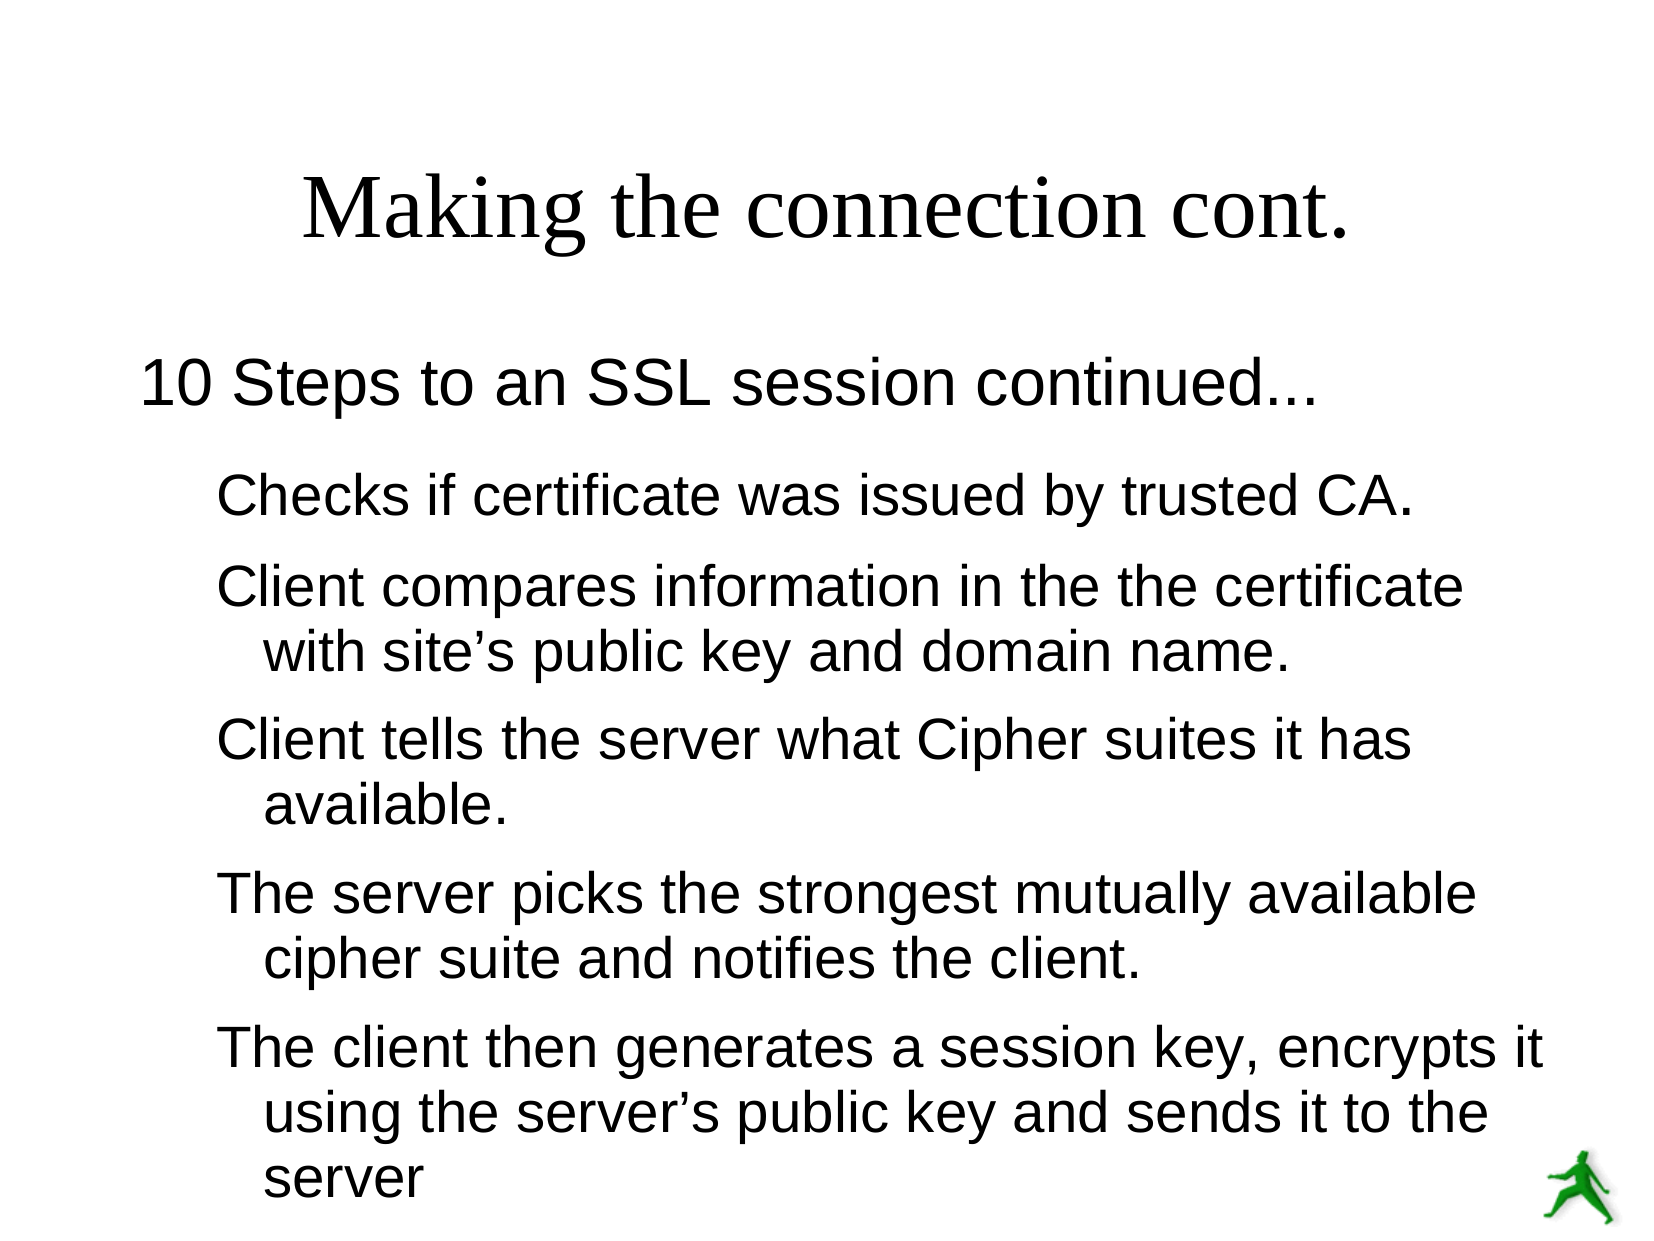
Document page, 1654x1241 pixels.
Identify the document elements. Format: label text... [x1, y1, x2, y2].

title Making the connection cont. [121, 102, 1534, 311]
list 10 Steps to an SSL session continued... Checks if certificate was issued by trusted CA. Client compares information in the the certificate with site’s public key and domain name. Client tells the server what Cipher suites it has available. The server picks the strongest mutually available cipher suite and notifies the client. The client then generates a session key, encrypts it using the server’s public key and sends it to the server [121, 344, 1574, 1210]
picture [1541, 1135, 1634, 1227]
